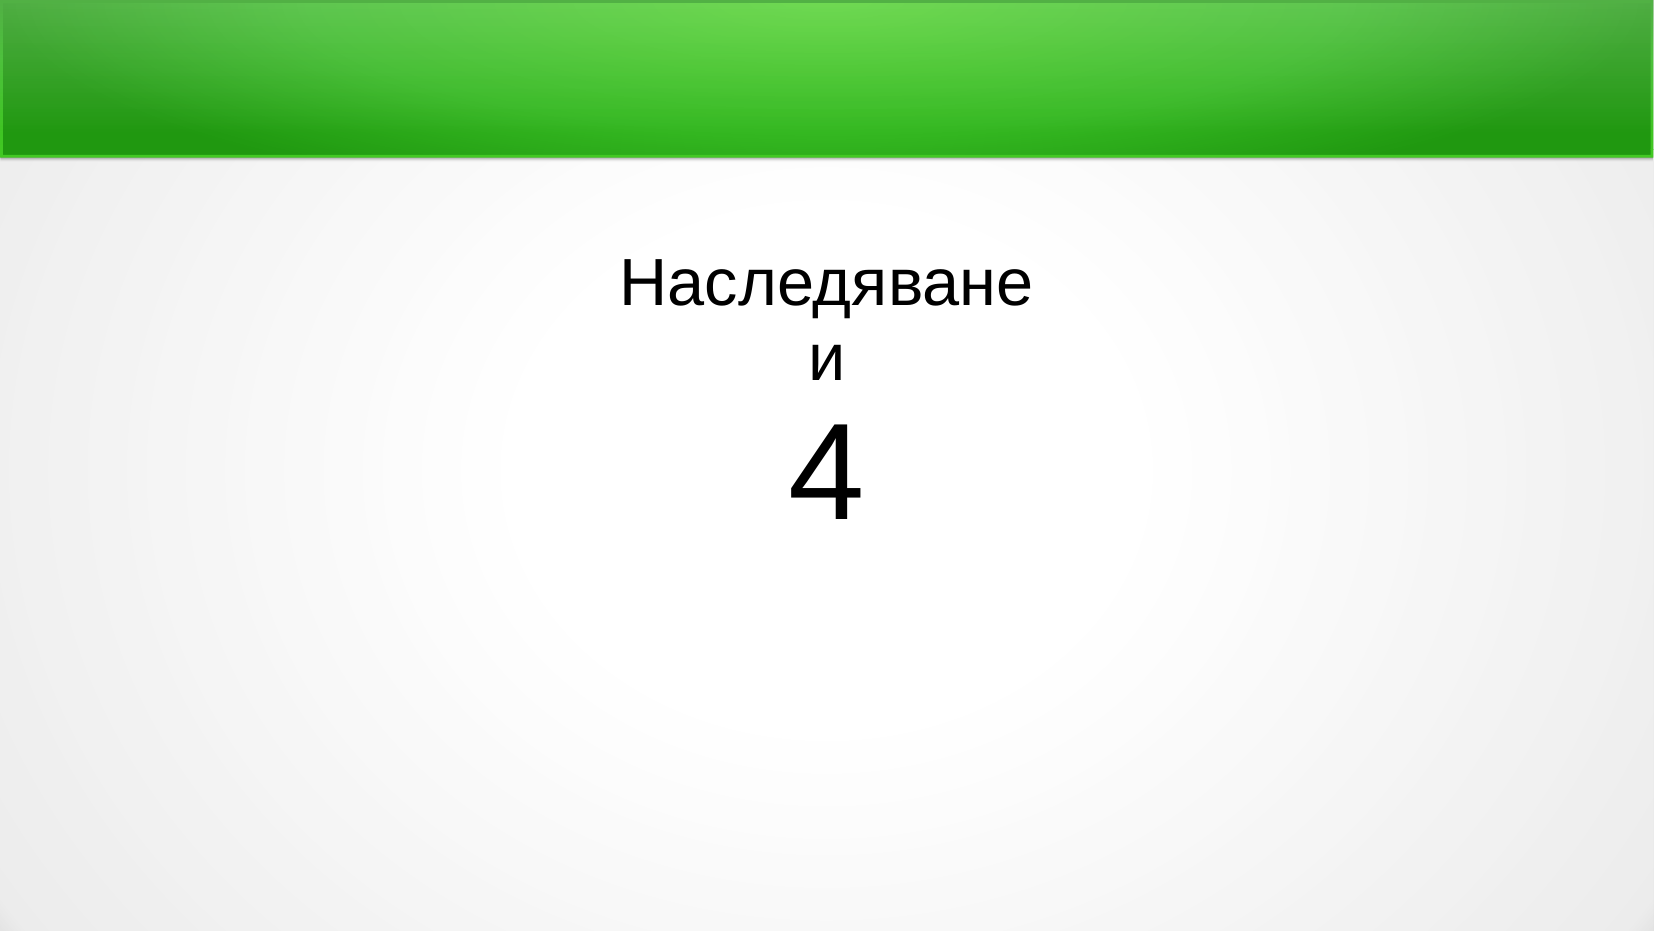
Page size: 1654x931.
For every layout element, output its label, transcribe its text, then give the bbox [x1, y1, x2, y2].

subtitle Наследяване и 4 [82, 37, 1571, 758]
